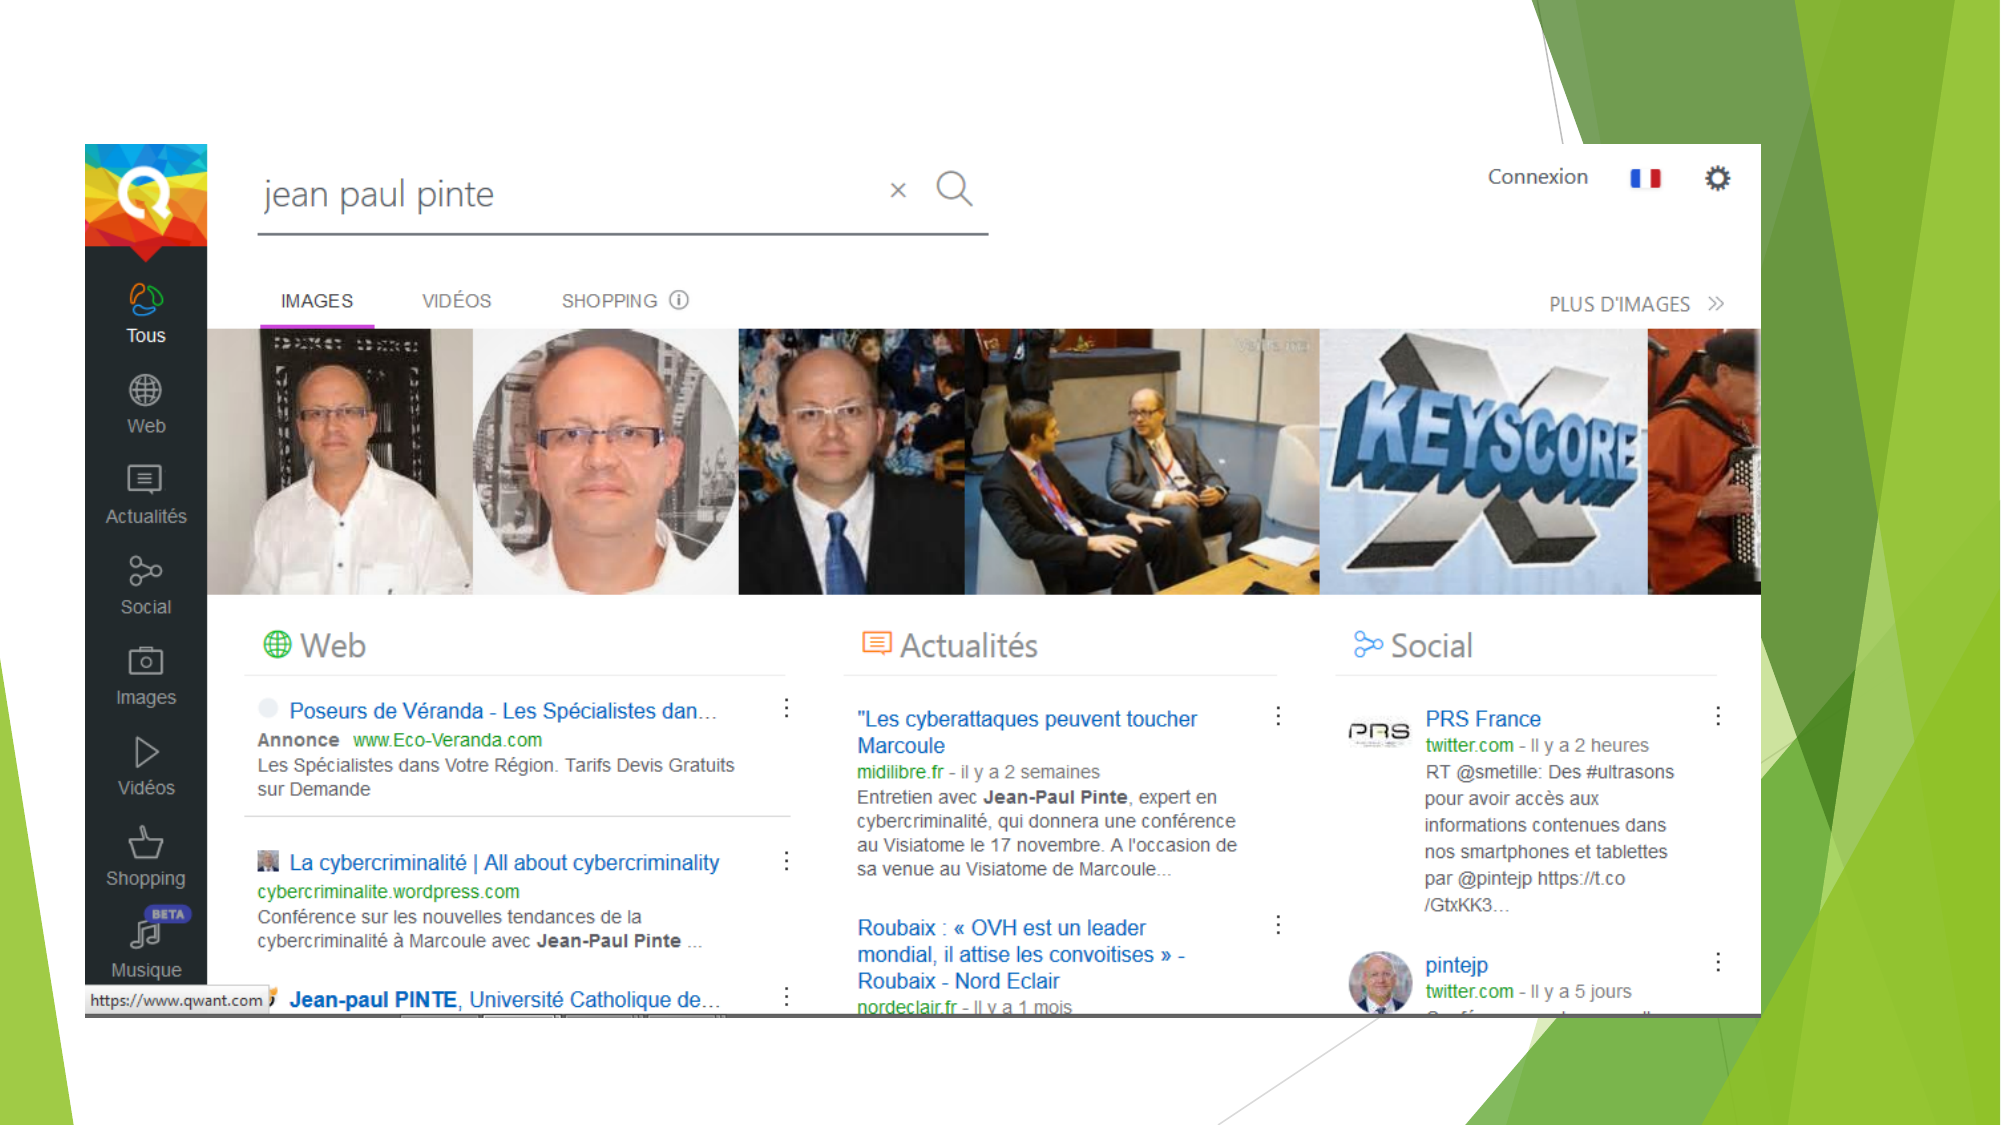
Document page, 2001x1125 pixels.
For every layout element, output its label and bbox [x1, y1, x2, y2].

picture [85, 144, 1761, 1018]
